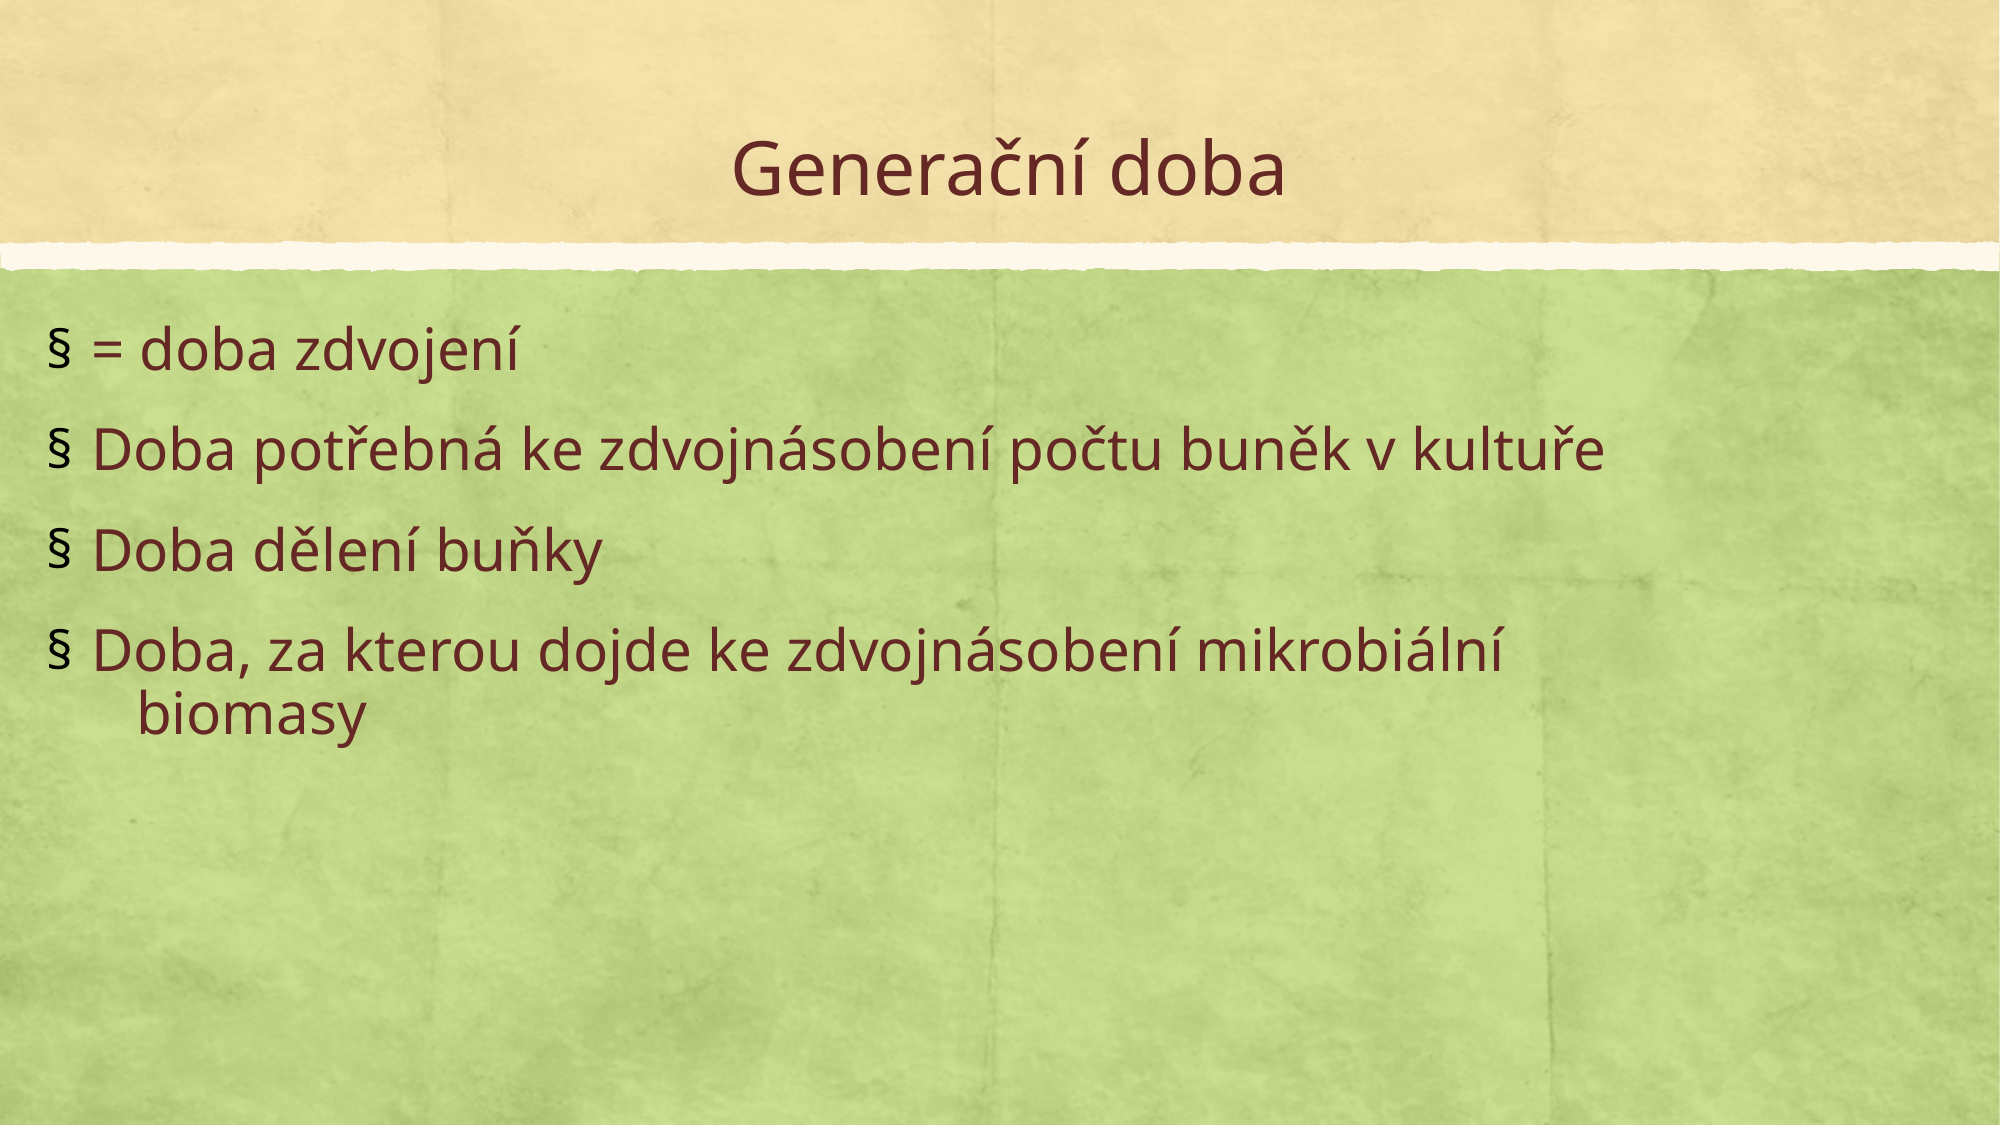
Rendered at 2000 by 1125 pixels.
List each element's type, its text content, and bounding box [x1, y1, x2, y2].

list = doba zdvojení Doba potřebná ke zdvojnásobení počtu buněk v kultuře Doba dělení buňky Doba, za kterou dojde ke zdvojnásobení mikrobiální biomasy [31, 312, 1750, 1013]
title Generační doba [249, 31, 1750, 219]
